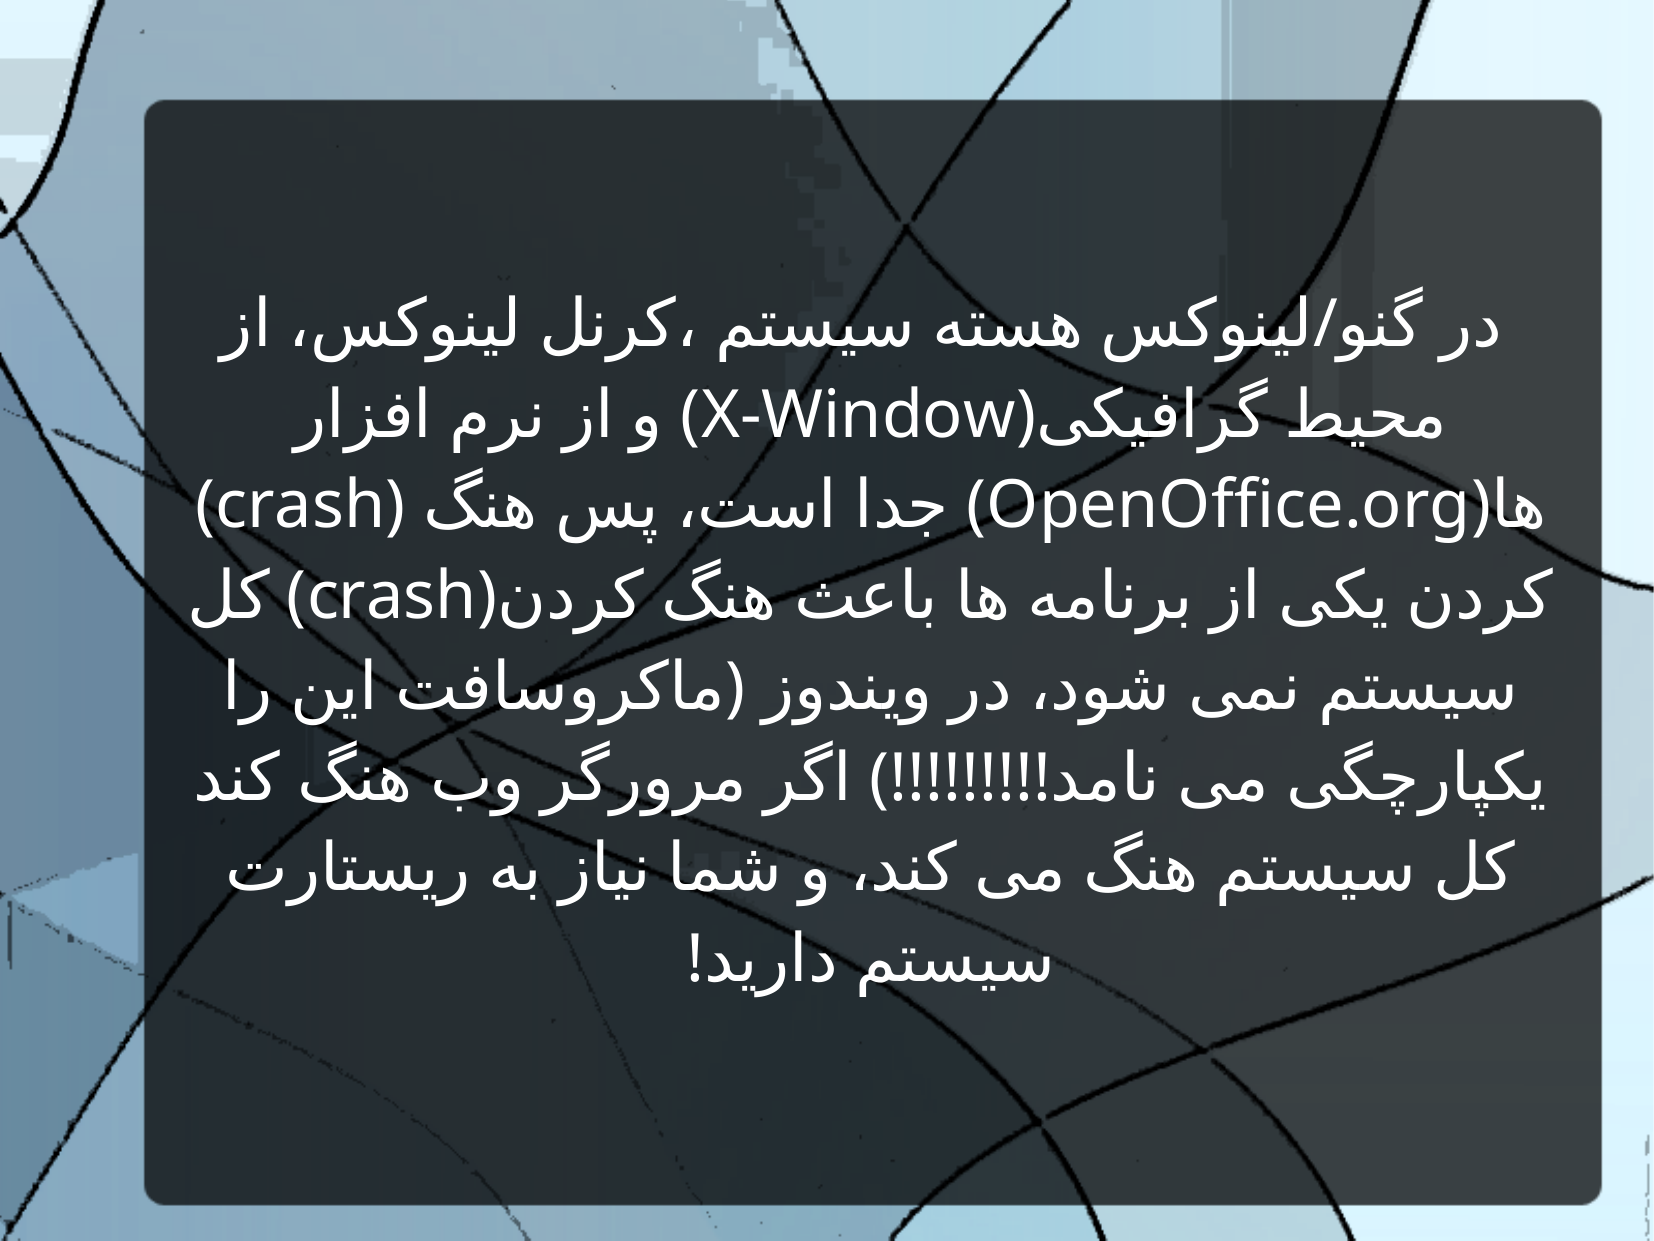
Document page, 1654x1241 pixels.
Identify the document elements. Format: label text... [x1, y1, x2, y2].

subtitle در گنو/لینوکس هسته سیستم ،کرنل لینوکس، از محیط گرافیکی(X-Window) و از نرم افزار ها(OpenOffice.org) جدا است، پس هنگ (crash) کردن یکی از برنامه ها باعث هنگ کردن(crash) کل سیستم نمی شود، در ویندوز (ماکروسافت این را یکپارچگی می نامد!!!!!!!!!) اگر مرورگر وب هنگ کند کل سیستم هنگ می کند، و شما نیاز به ریستارت سیستم دارید! [159, 115, 1583, 1161]
picture [0, 0, 1654, 1241]
